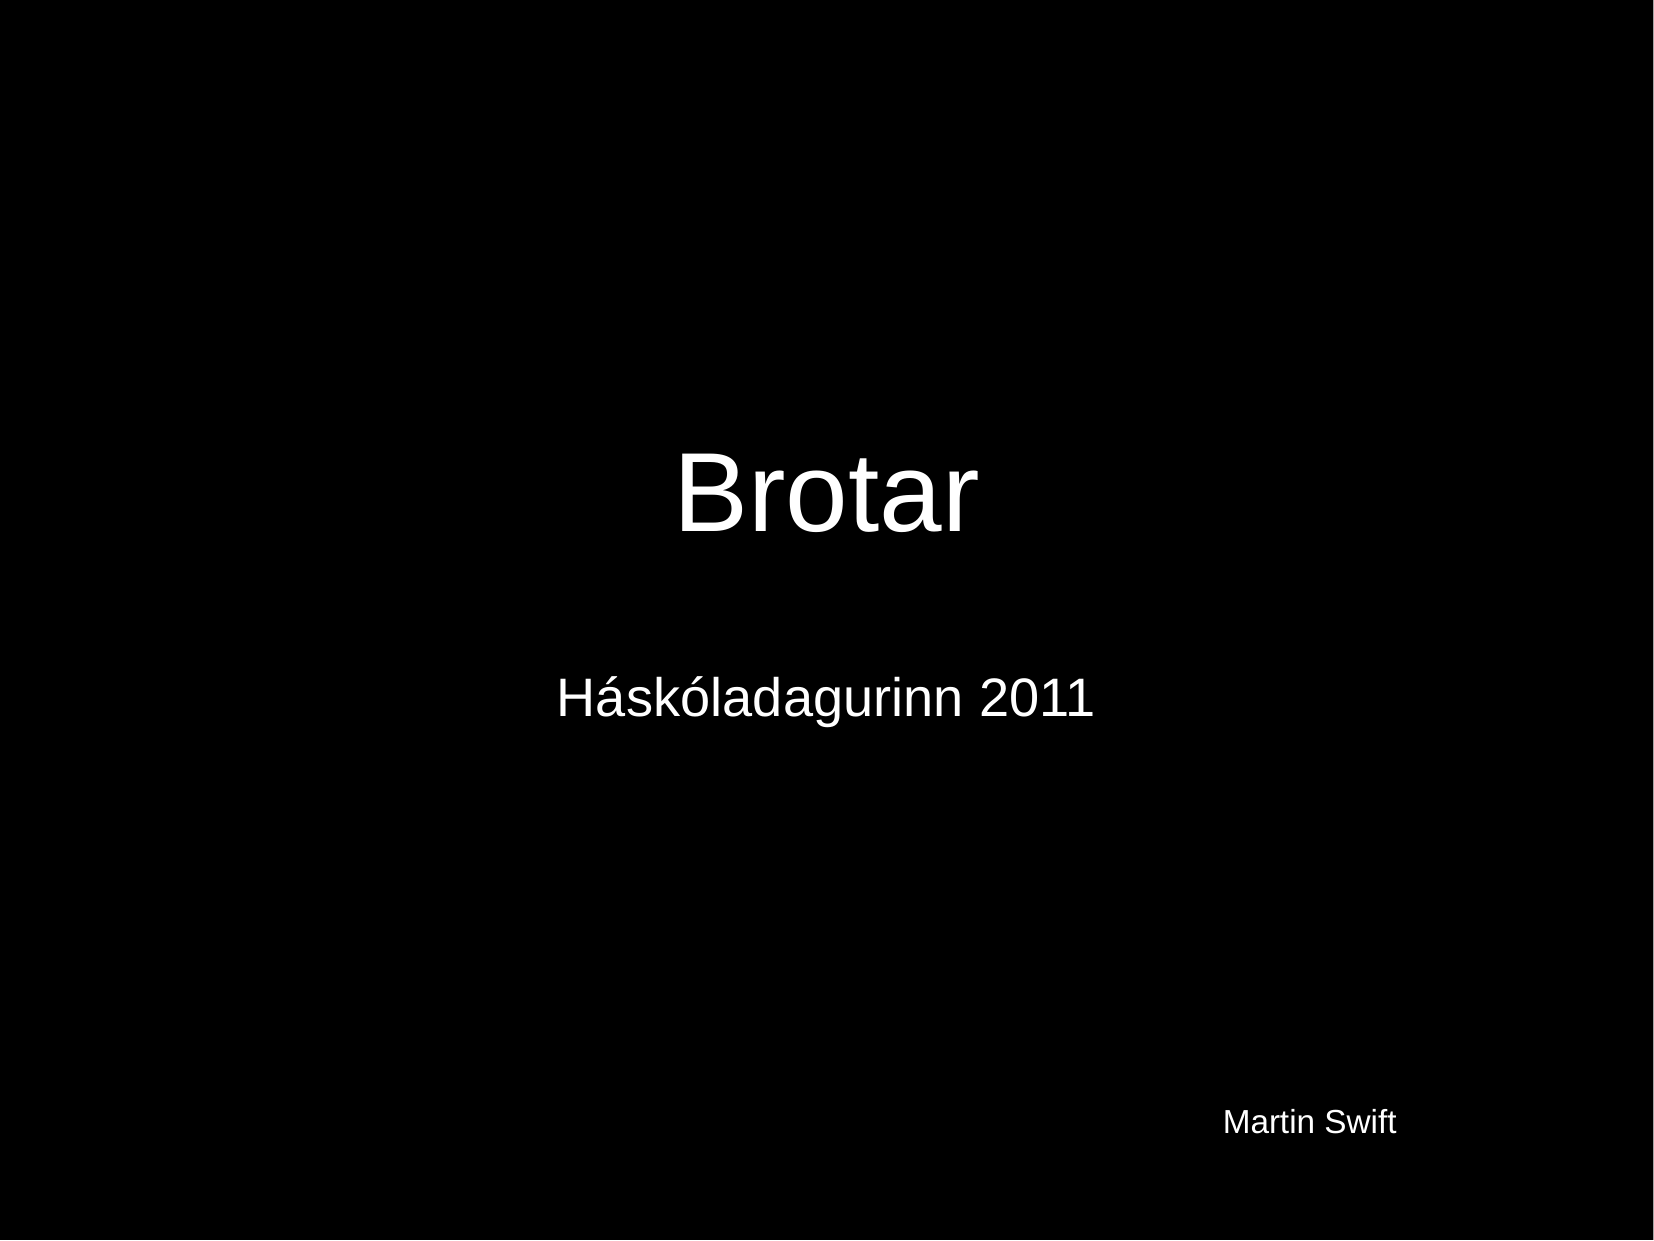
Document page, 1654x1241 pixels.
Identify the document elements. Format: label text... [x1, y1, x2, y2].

text_box Martin Swift [1208, 1096, 1412, 1149]
subtitle Brotar Háskóladagurinn 2011 [82, 109, 1571, 1049]
